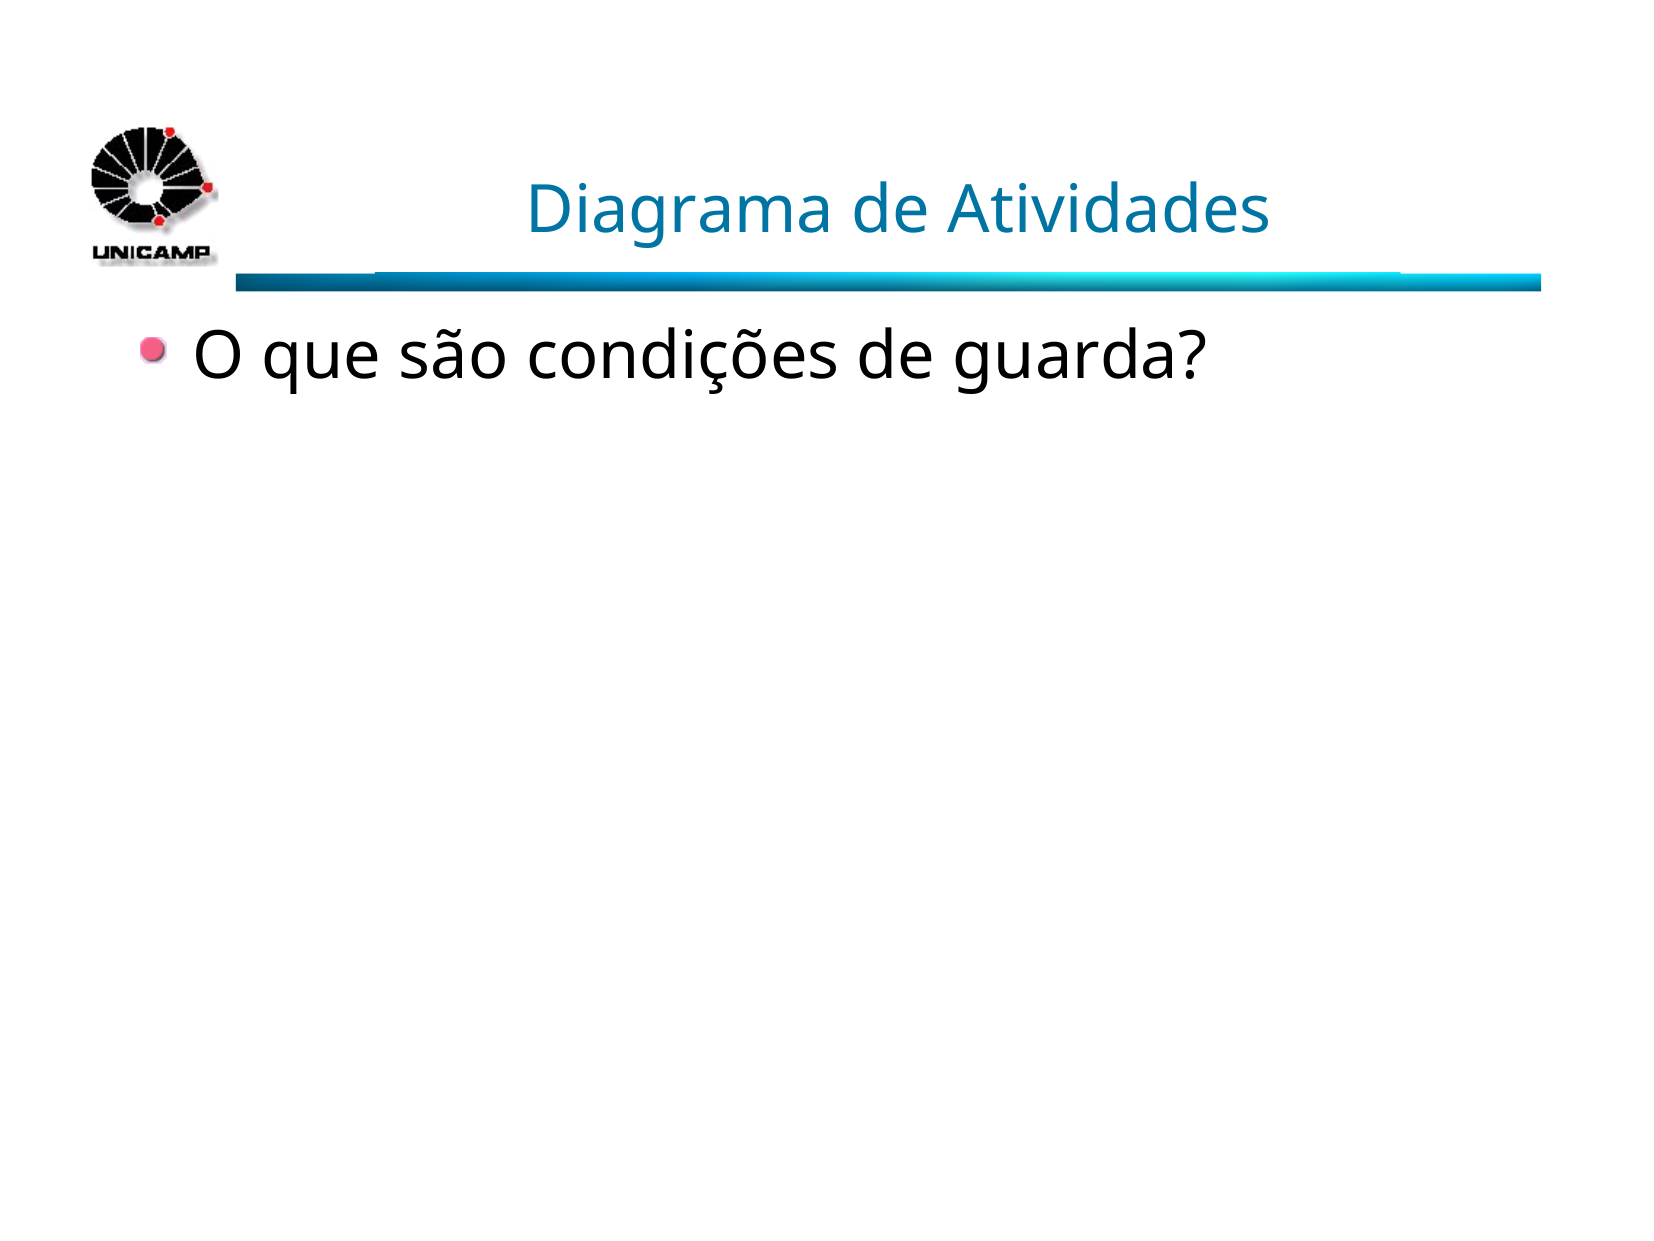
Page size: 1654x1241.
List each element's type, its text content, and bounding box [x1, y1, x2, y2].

title Diagrama de Atividades [264, 42, 1534, 250]
picture [125, 272, 1654, 295]
list O que são condições de guarda? [121, 309, 1534, 1182]
